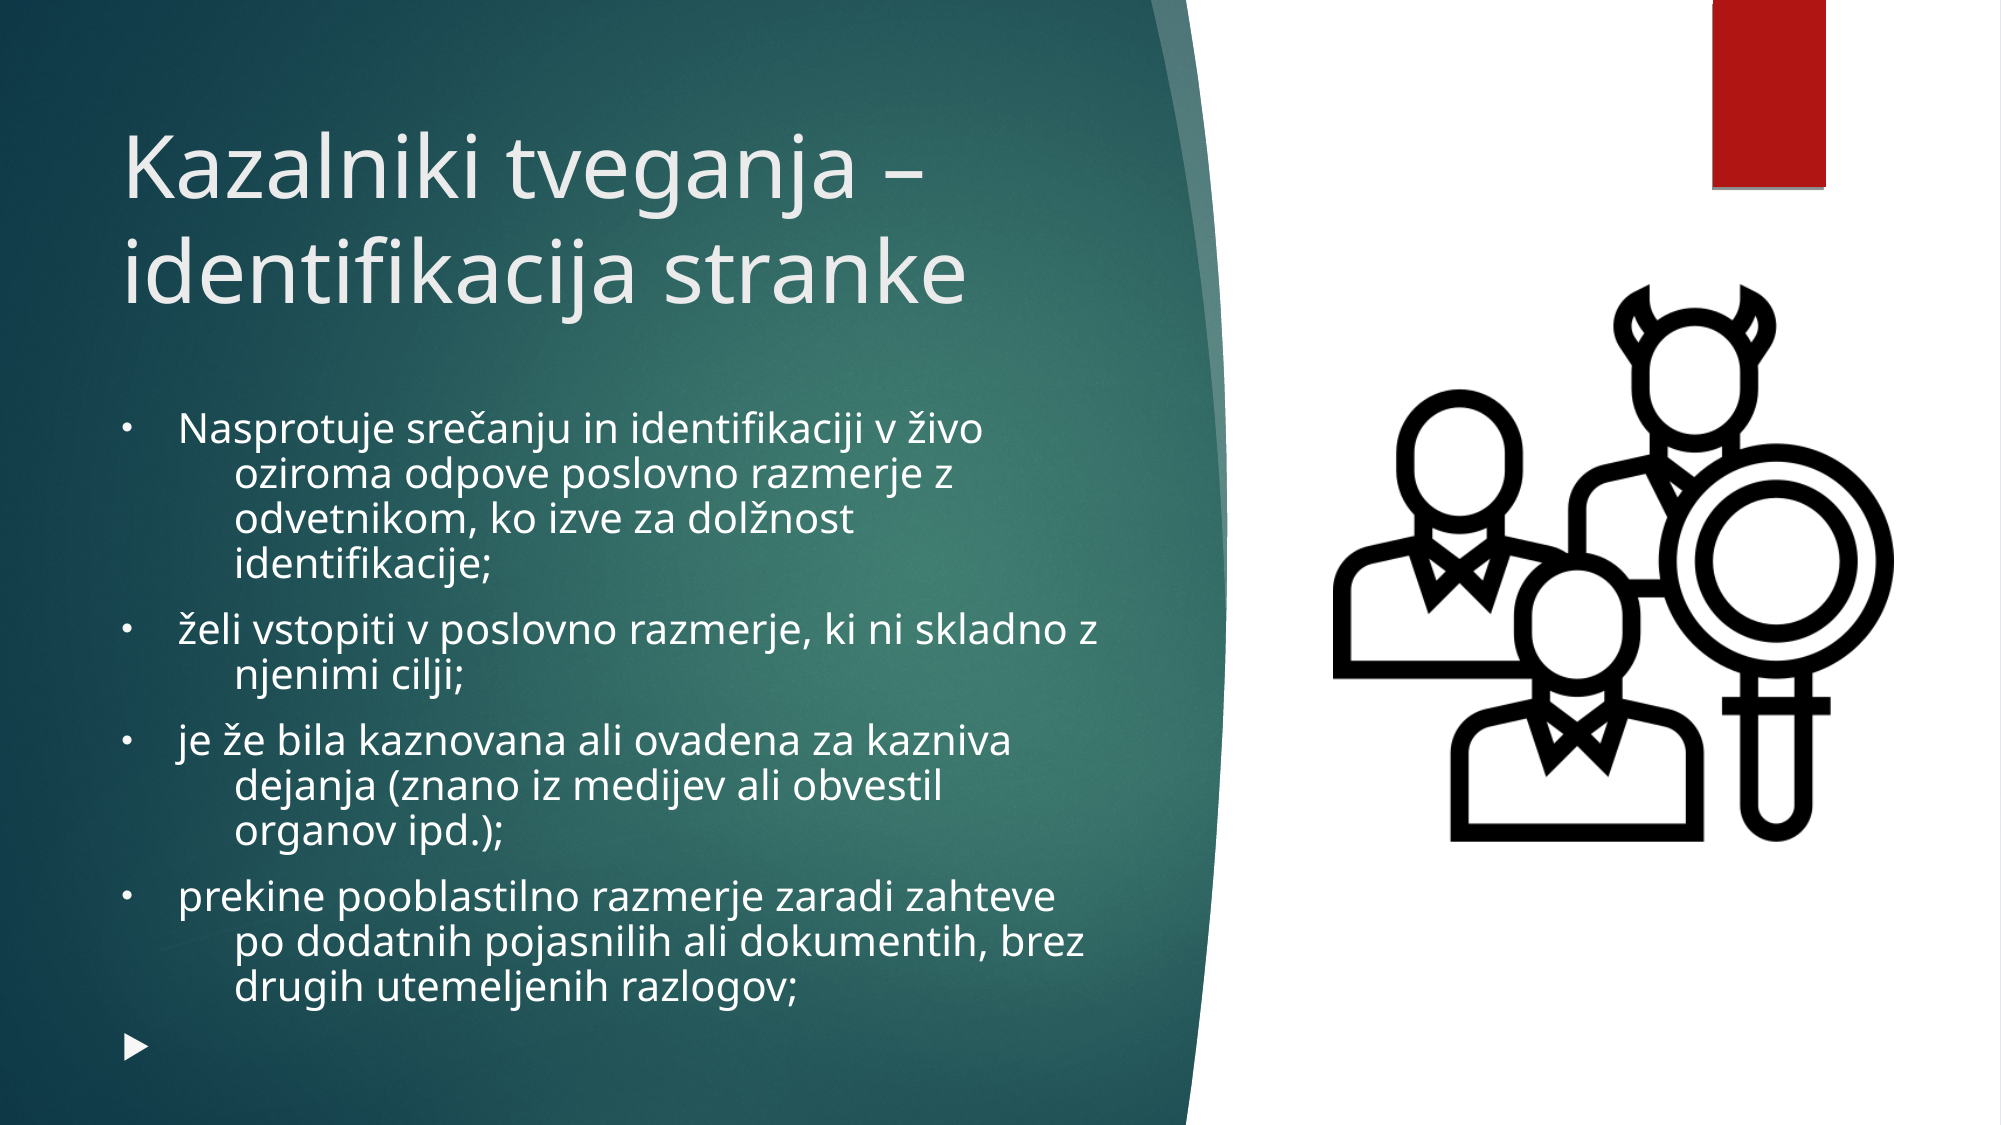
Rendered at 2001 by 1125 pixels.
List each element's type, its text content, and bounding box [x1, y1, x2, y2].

picture [1333, 282, 1894, 843]
list Nasprotuje srečanju in identifikaciji v živo oziroma odpove poslovno razmerje z odvetnikom, ko izve za dolžnost identifikacije; želi vstopiti v poslovno razmerje, ki ni skladno z njenimi cilji; je že bila kaznovana ali ovadena za kazniva dejanja (znano iz medijev ali obvestil organov ipd.); prekine pooblastilno razmerje zaradi zahteve po dodatnih pojasnilih ali dokumentih, brez drugih utemeljenih razlogov; [106, 399, 1122, 1021]
title Kazalniki tveganja – identifikacija stranke [106, 103, 1122, 370]
text_box [0, 0, 2000, 1125]
